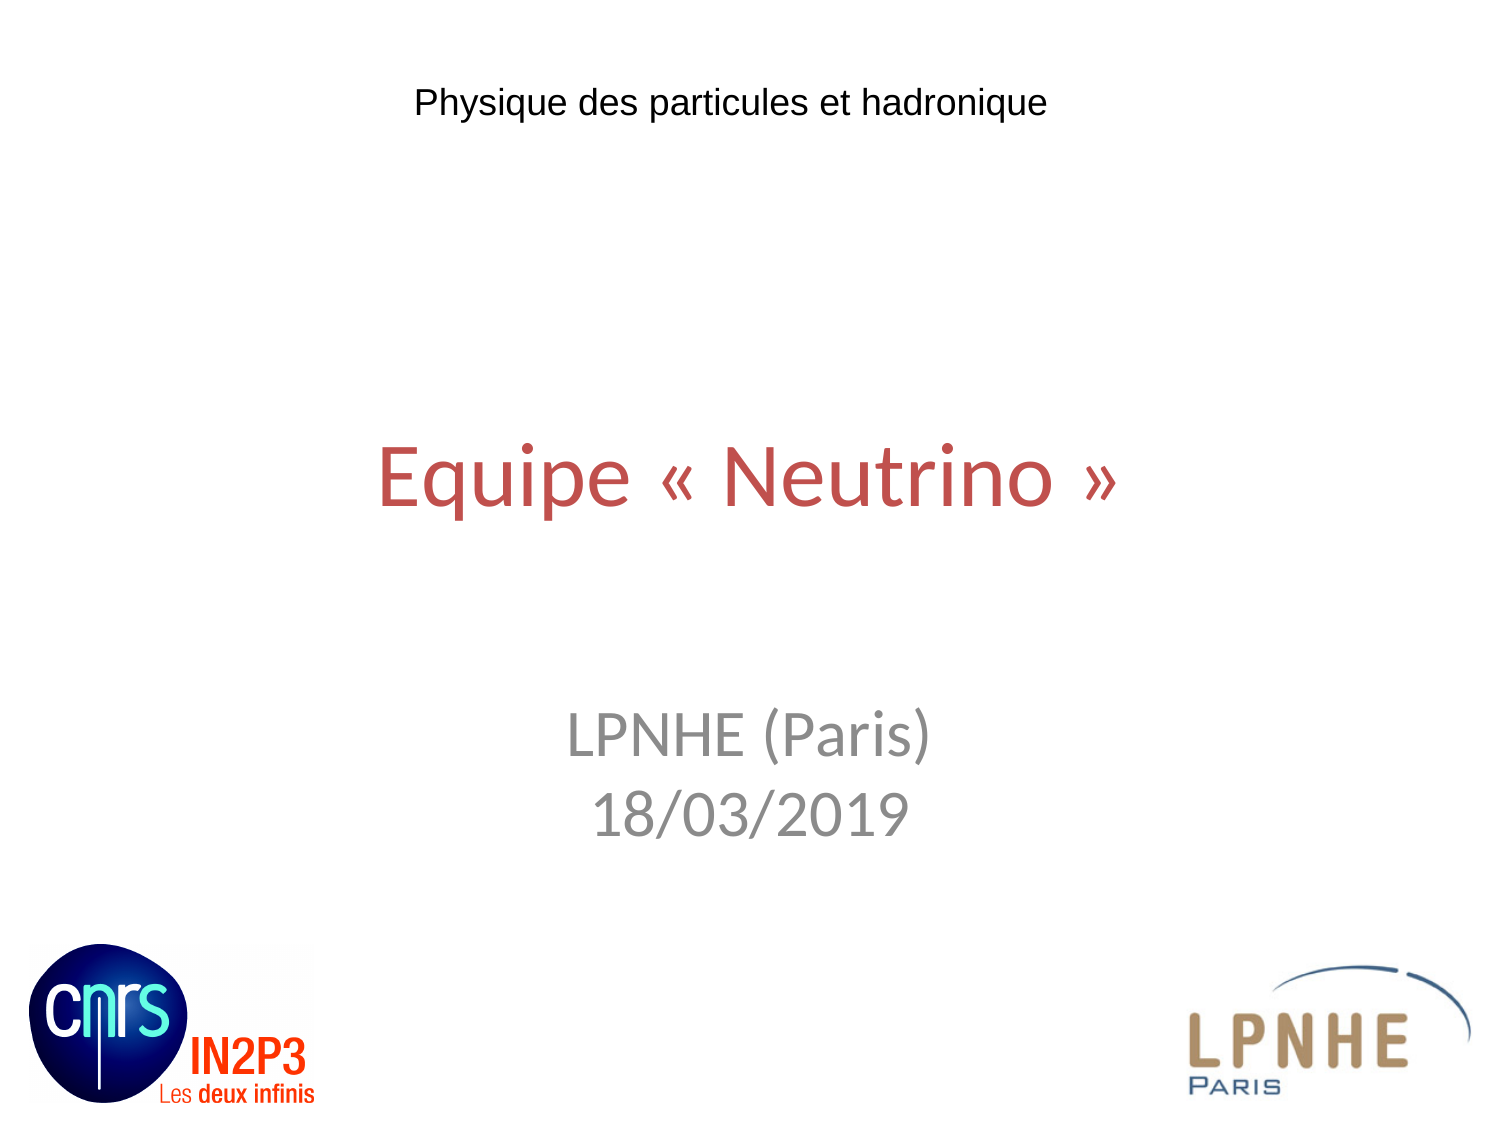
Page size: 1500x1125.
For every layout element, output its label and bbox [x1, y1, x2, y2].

picture [1159, 935, 1500, 1125]
picture [29, 944, 314, 1103]
